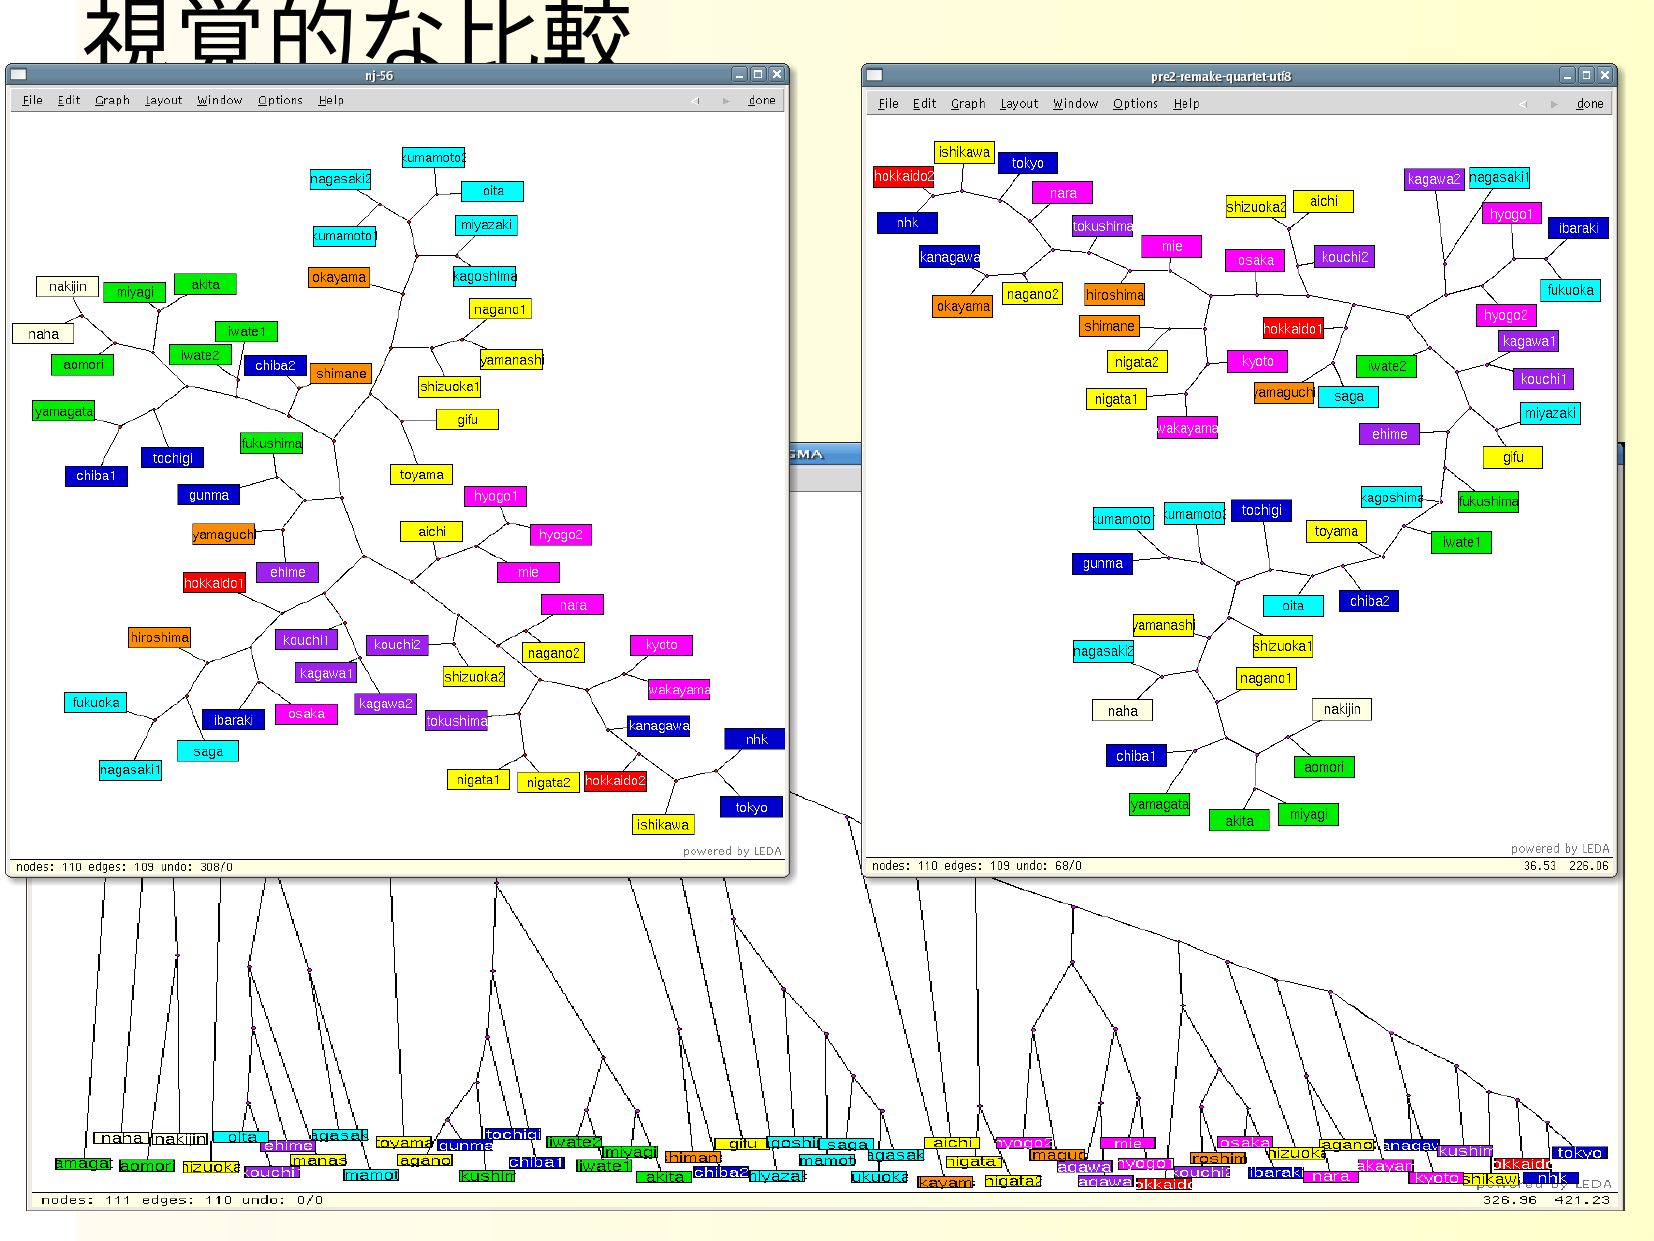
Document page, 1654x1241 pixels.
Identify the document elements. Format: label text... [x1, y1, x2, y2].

title 視覚的な比較 [82, 6, 1571, 191]
picture [0, 58, 1626, 1211]
